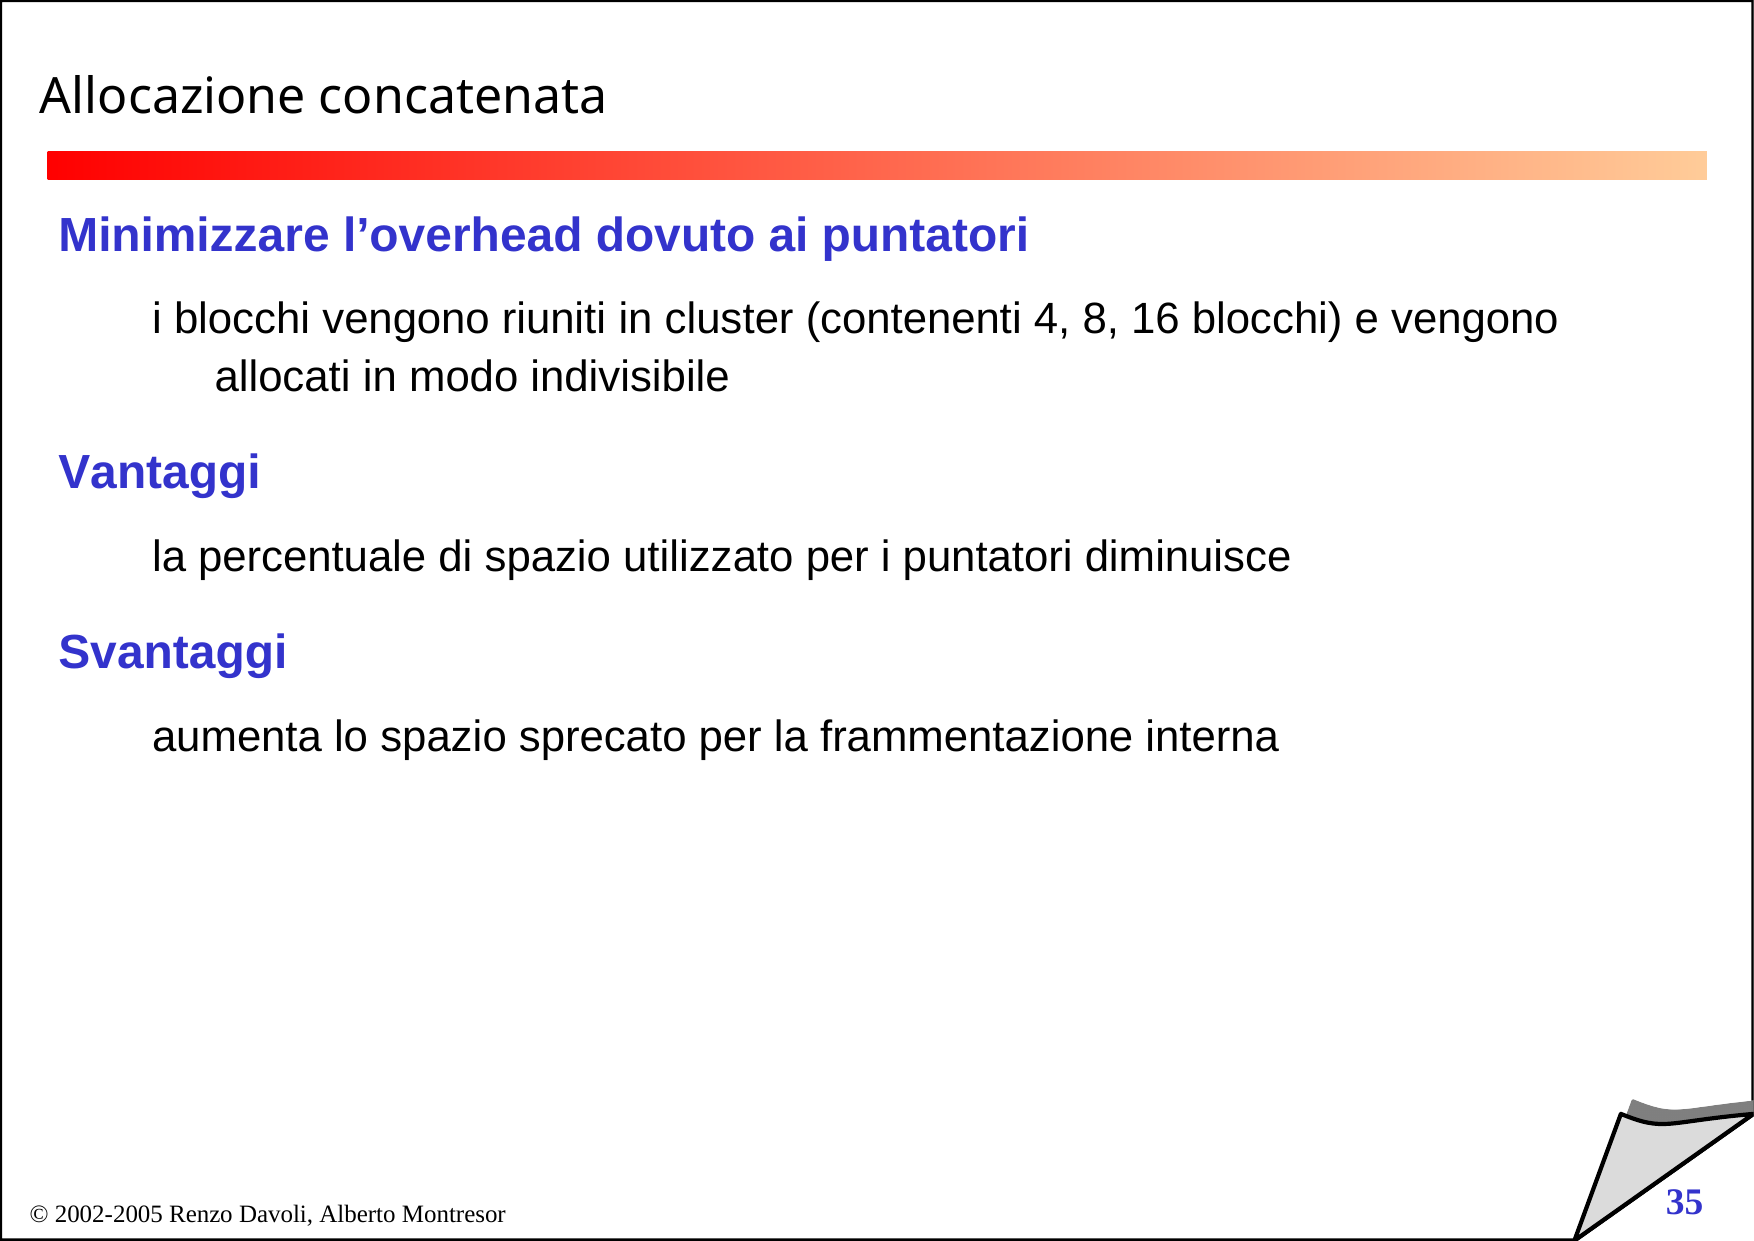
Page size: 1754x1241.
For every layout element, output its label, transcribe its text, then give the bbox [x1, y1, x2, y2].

title Allocazione concatenata [40, 49, 1713, 144]
text_box 6-11 [1074, 152, 1078, 179]
list Minimizzare l’overhead dovuto ai puntatori i blocchi vengono riuniti in cluster (contenenti 4, 8, 16 blocchi) e vengono allocati in modo indivisibile Vantaggi la percentuale di spazio utilizzato per i puntatori diminuisce Svantaggi aumenta lo spazio sprecato per la frammentazione interna [58, 206, 1695, 818]
text_box Start [1469, 152, 1474, 179]
